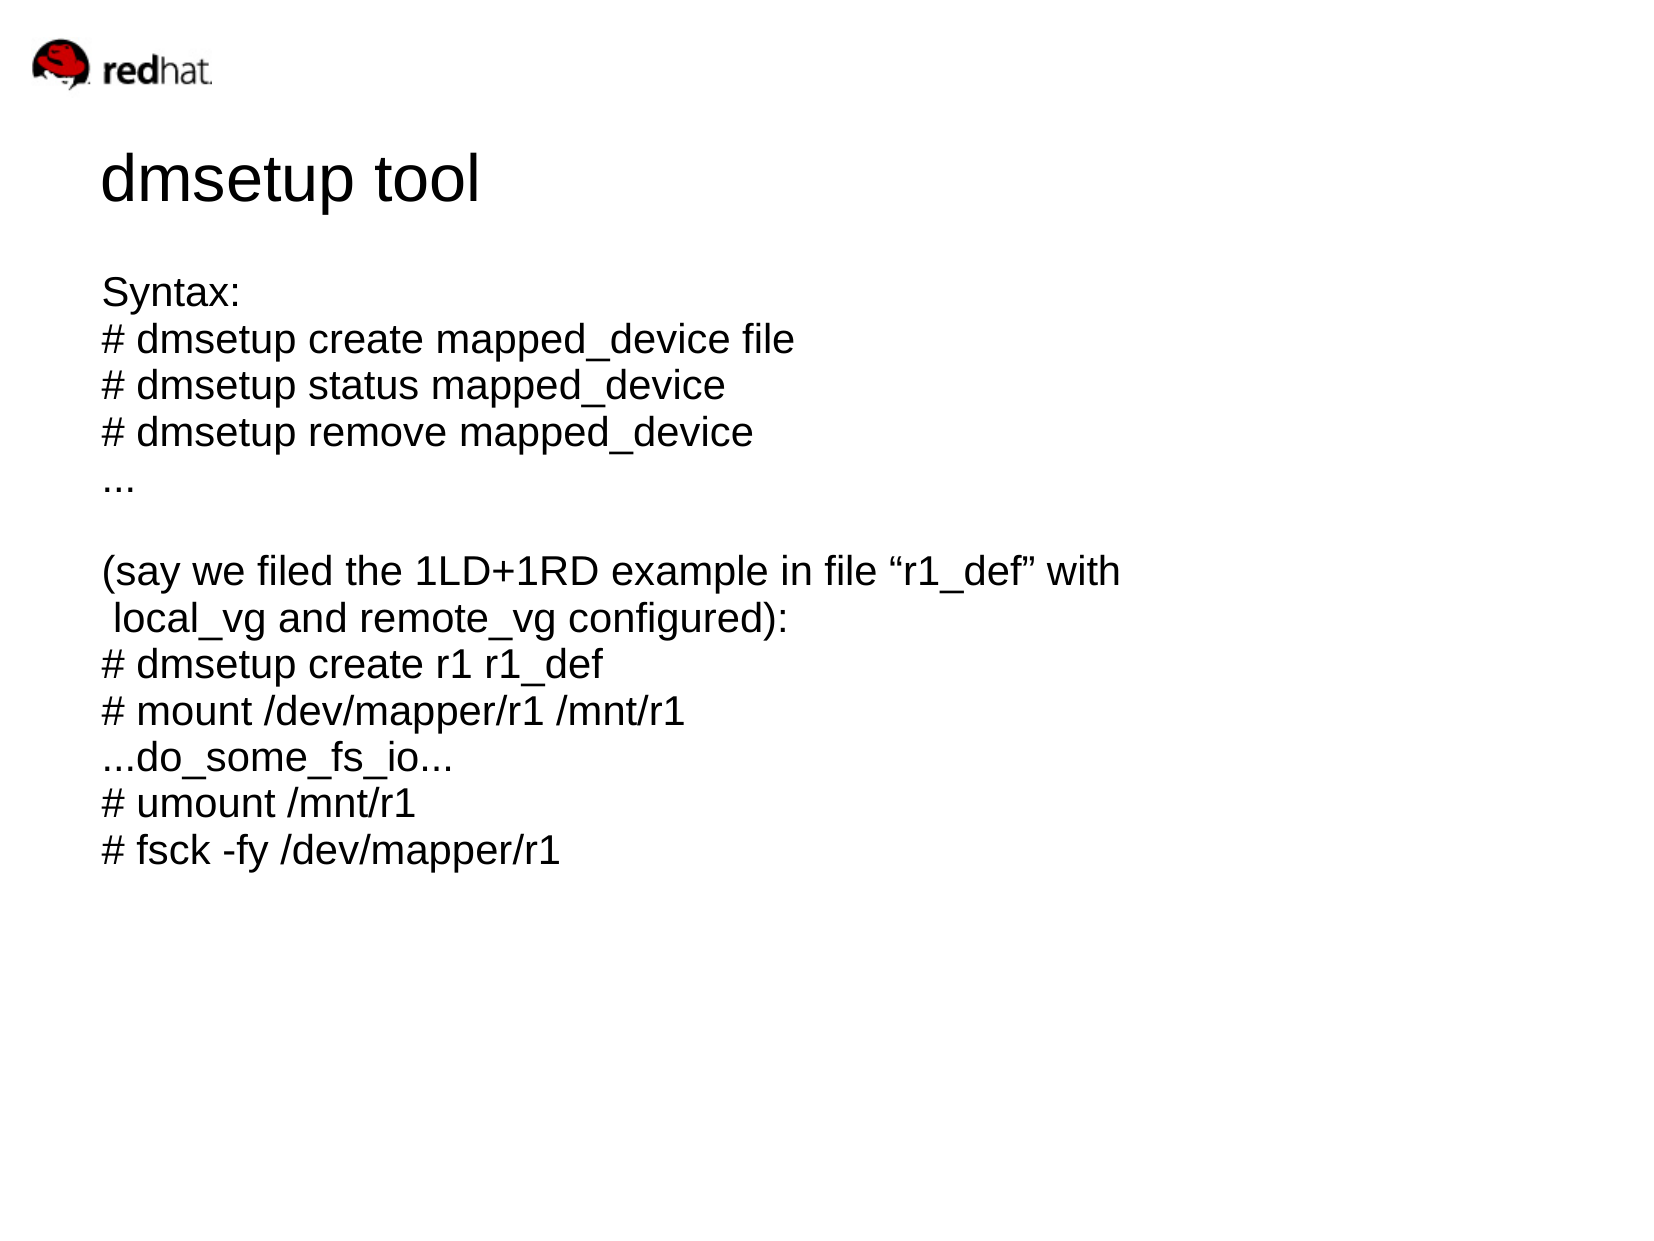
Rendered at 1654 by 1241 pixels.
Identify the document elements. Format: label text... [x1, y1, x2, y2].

text_box Syntax: # dmsetup create mapped_device file # dmsetup status mapped_device # dmsetup remove mapped_device ... (say we filed the 1LD+1RD example in file “r1_def” with local_vg and remote_vg configured): # dmsetup create r1 r1_def # mount /dev/mapper/r1 /mnt/r1 ...do_some_fs_io... # umount /mnt/r1 # fsck -fy /dev/mapper/r1 [101, 268, 1258, 946]
list dmsetup tool [100, 140, 1506, 874]
picture [31, 37, 212, 98]
